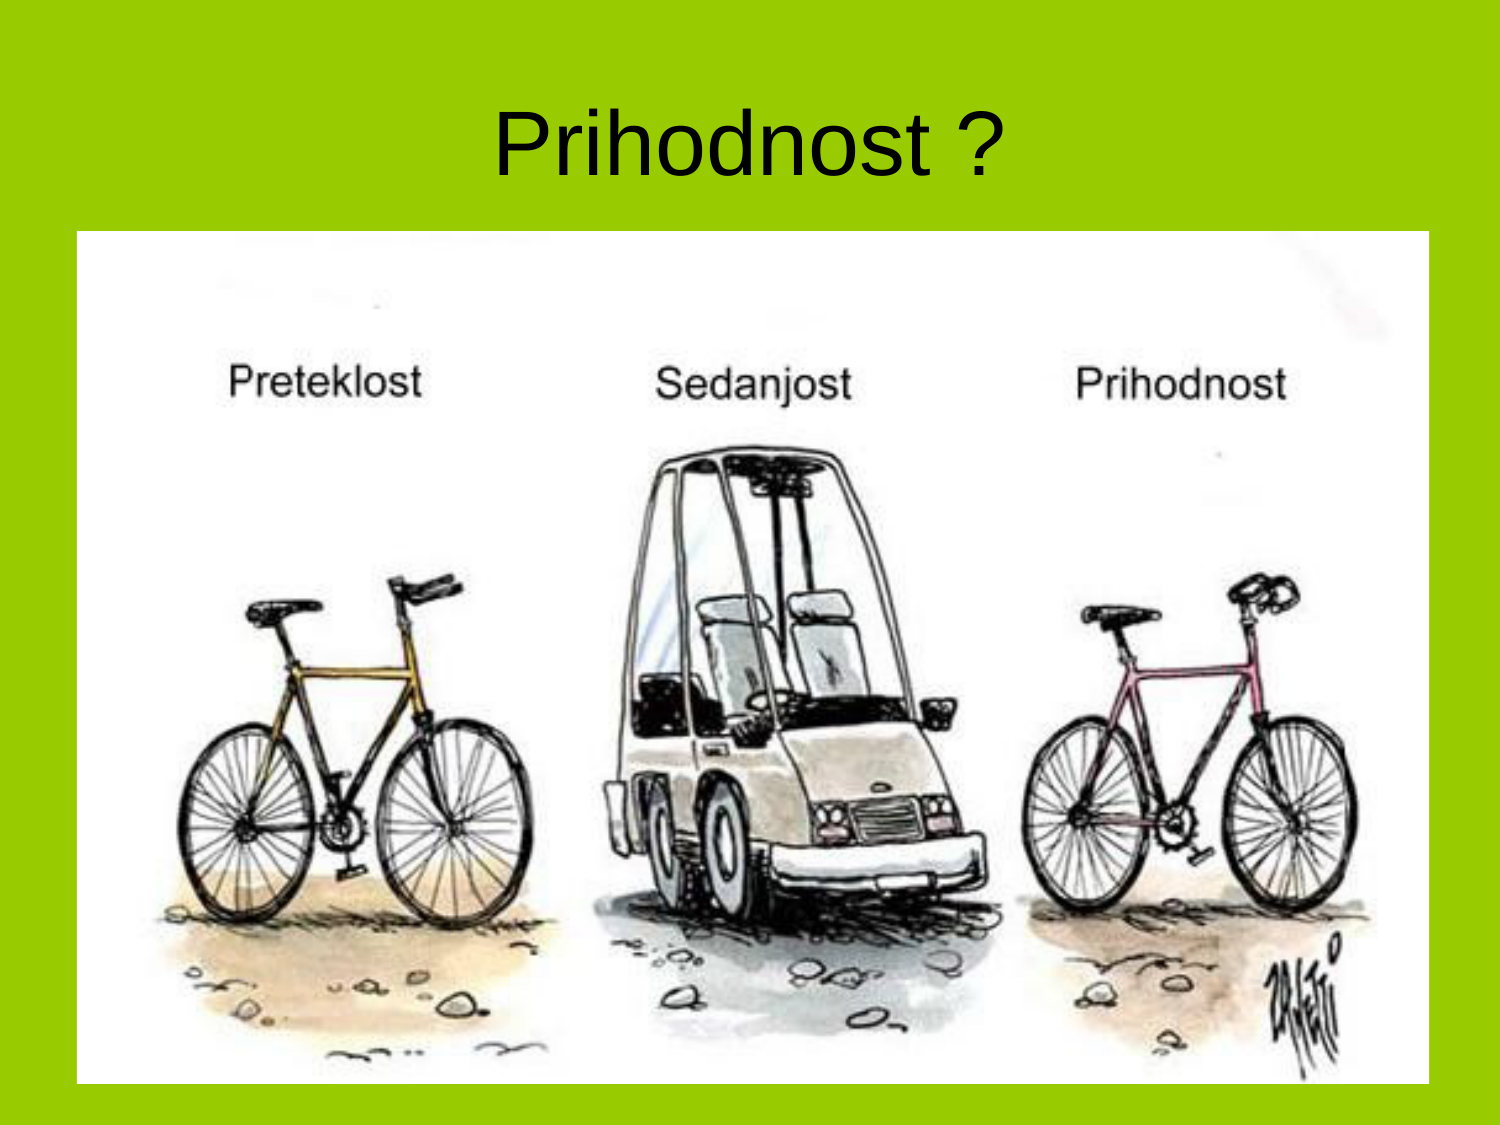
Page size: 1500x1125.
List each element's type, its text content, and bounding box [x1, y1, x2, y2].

title Prihodnost ? [75, 45, 1425, 233]
picture [76, 231, 1430, 1084]
